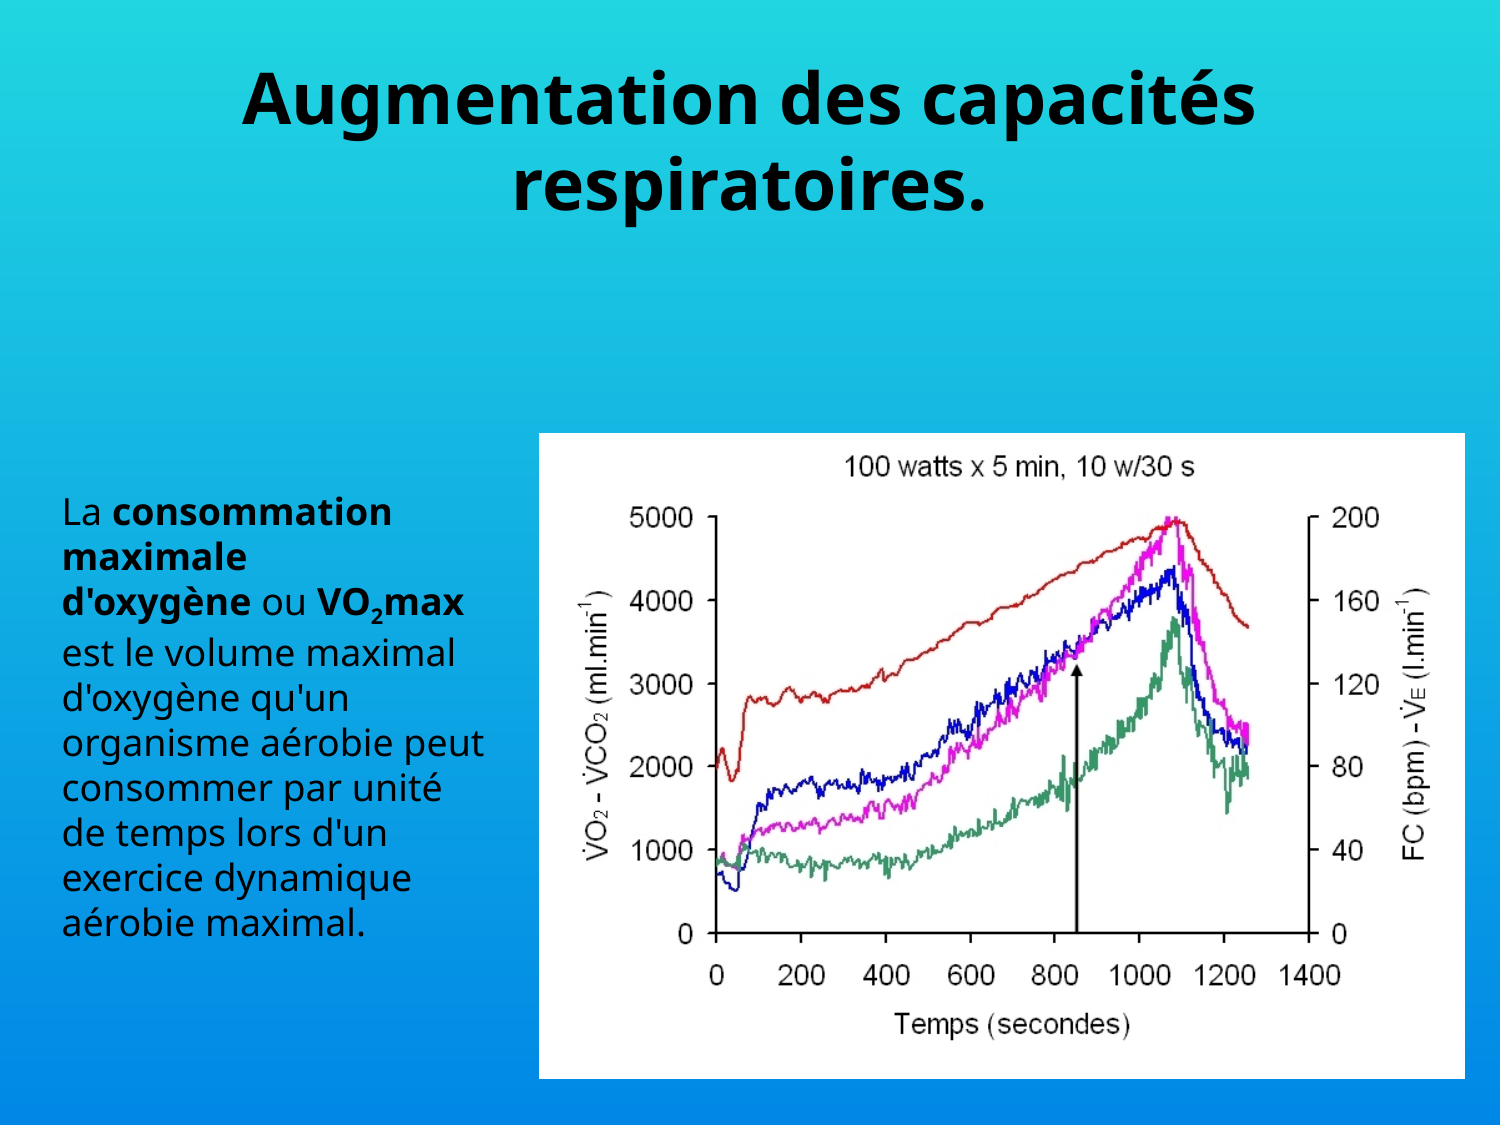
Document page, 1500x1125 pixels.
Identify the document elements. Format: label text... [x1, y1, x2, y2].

title Augmentation des capacités respiratoires. [75, 45, 1425, 233]
text_box La consommation maximale d'oxygène ou VO2max est le volume maximal d'oxygène qu'un organisme aérobie peut consommer par unité de temps lors d'un exercice dynamique aérobie maximal. [46, 480, 504, 952]
picture [504, 433, 1500, 1079]
